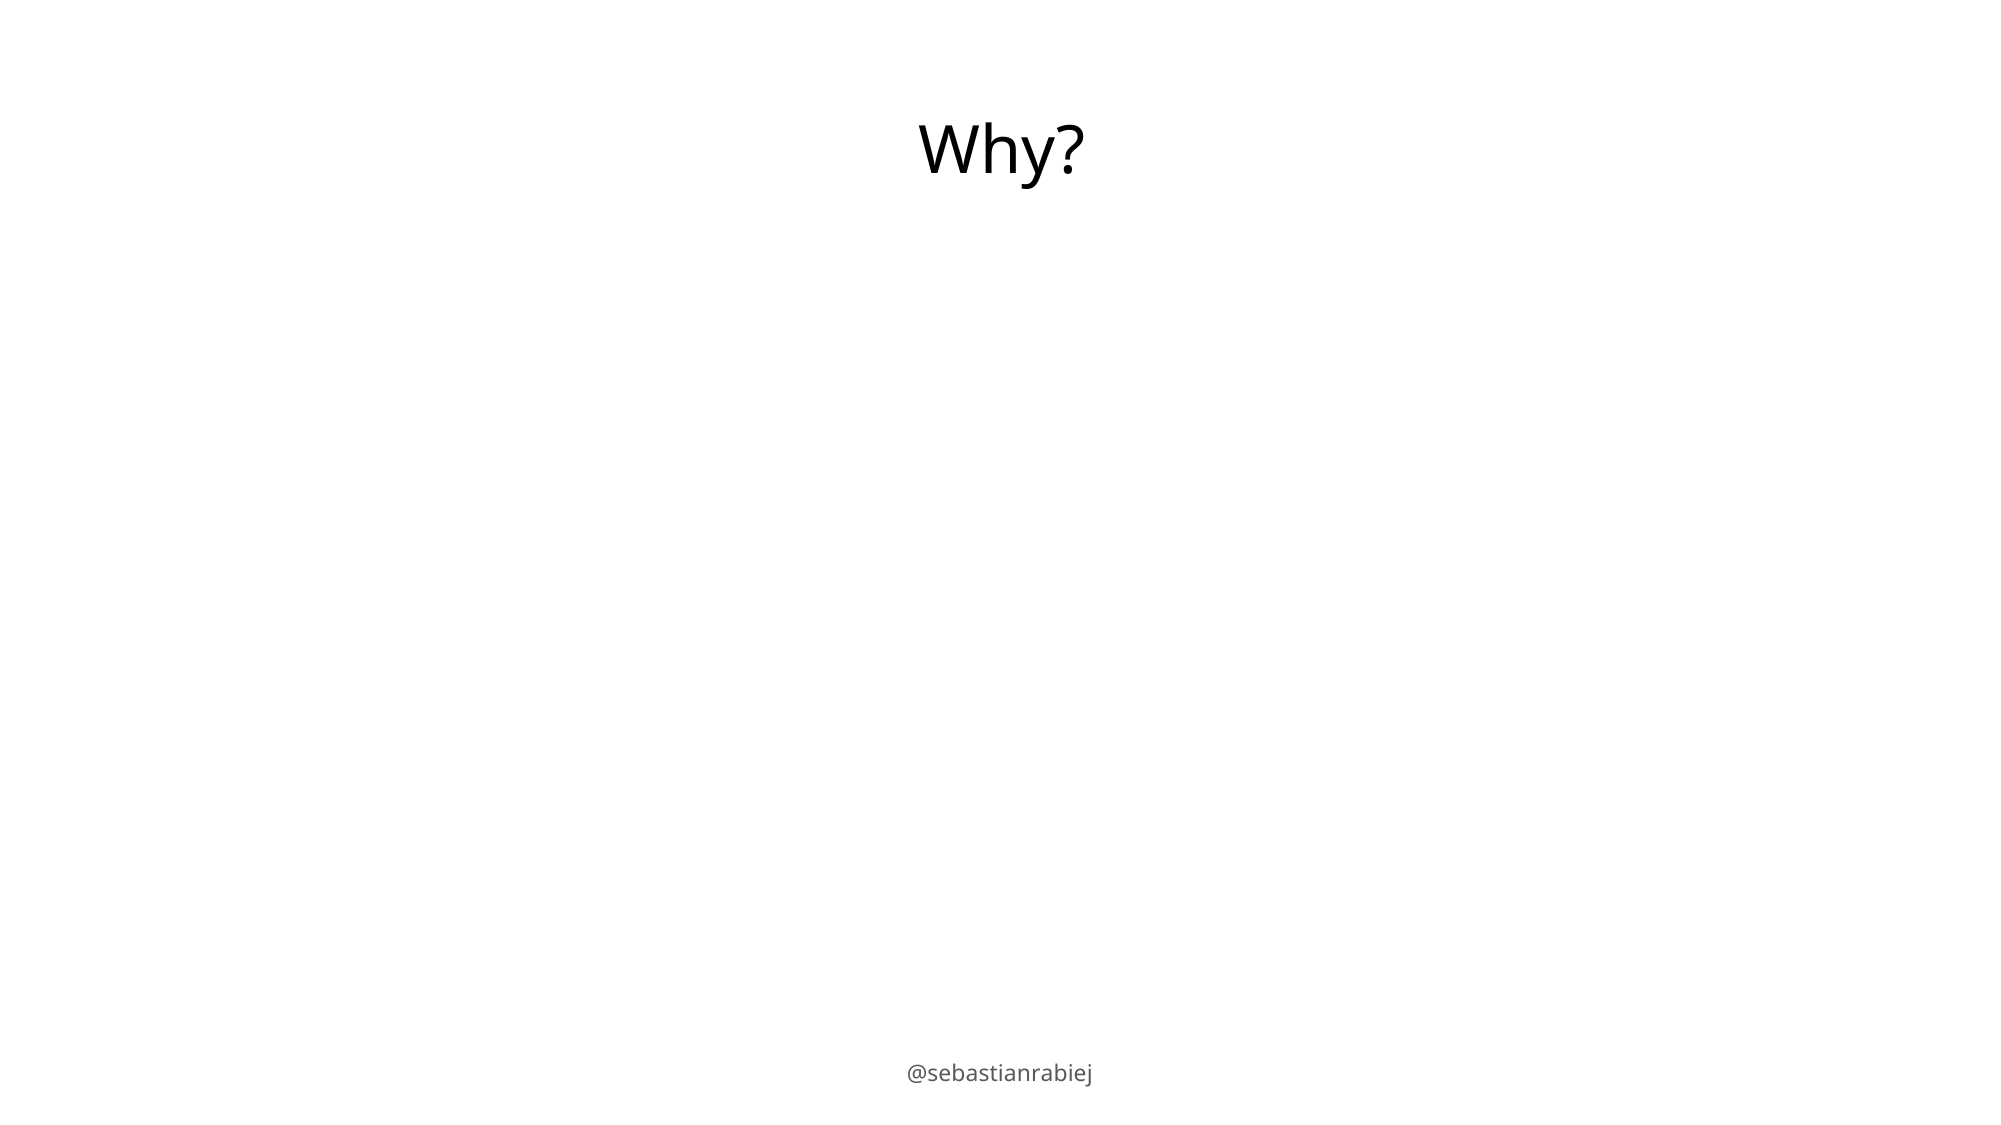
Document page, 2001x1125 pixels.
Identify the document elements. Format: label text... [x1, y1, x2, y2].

text_box @sebastianrabiej [662, 1042, 1338, 1103]
text_box Why? [903, 99, 1097, 196]
